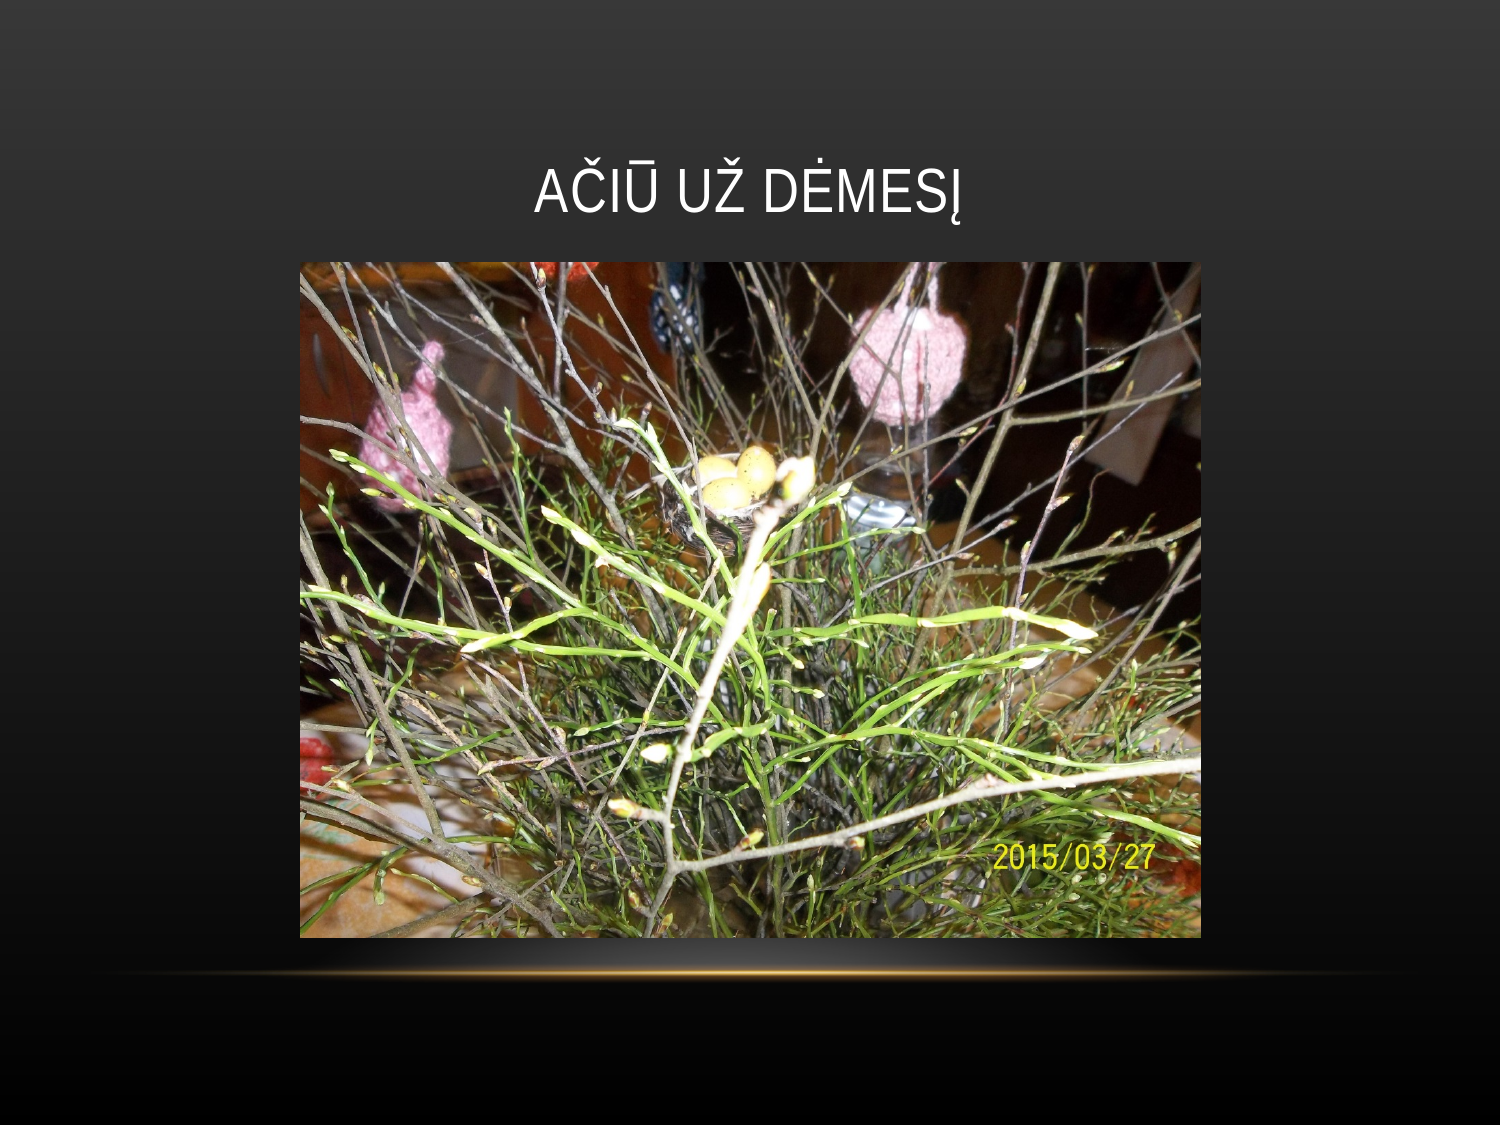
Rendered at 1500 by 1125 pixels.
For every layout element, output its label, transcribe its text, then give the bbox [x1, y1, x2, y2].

title Ačiū už dėmesį [99, 45, 1400, 233]
picture [300, 262, 1201, 938]
